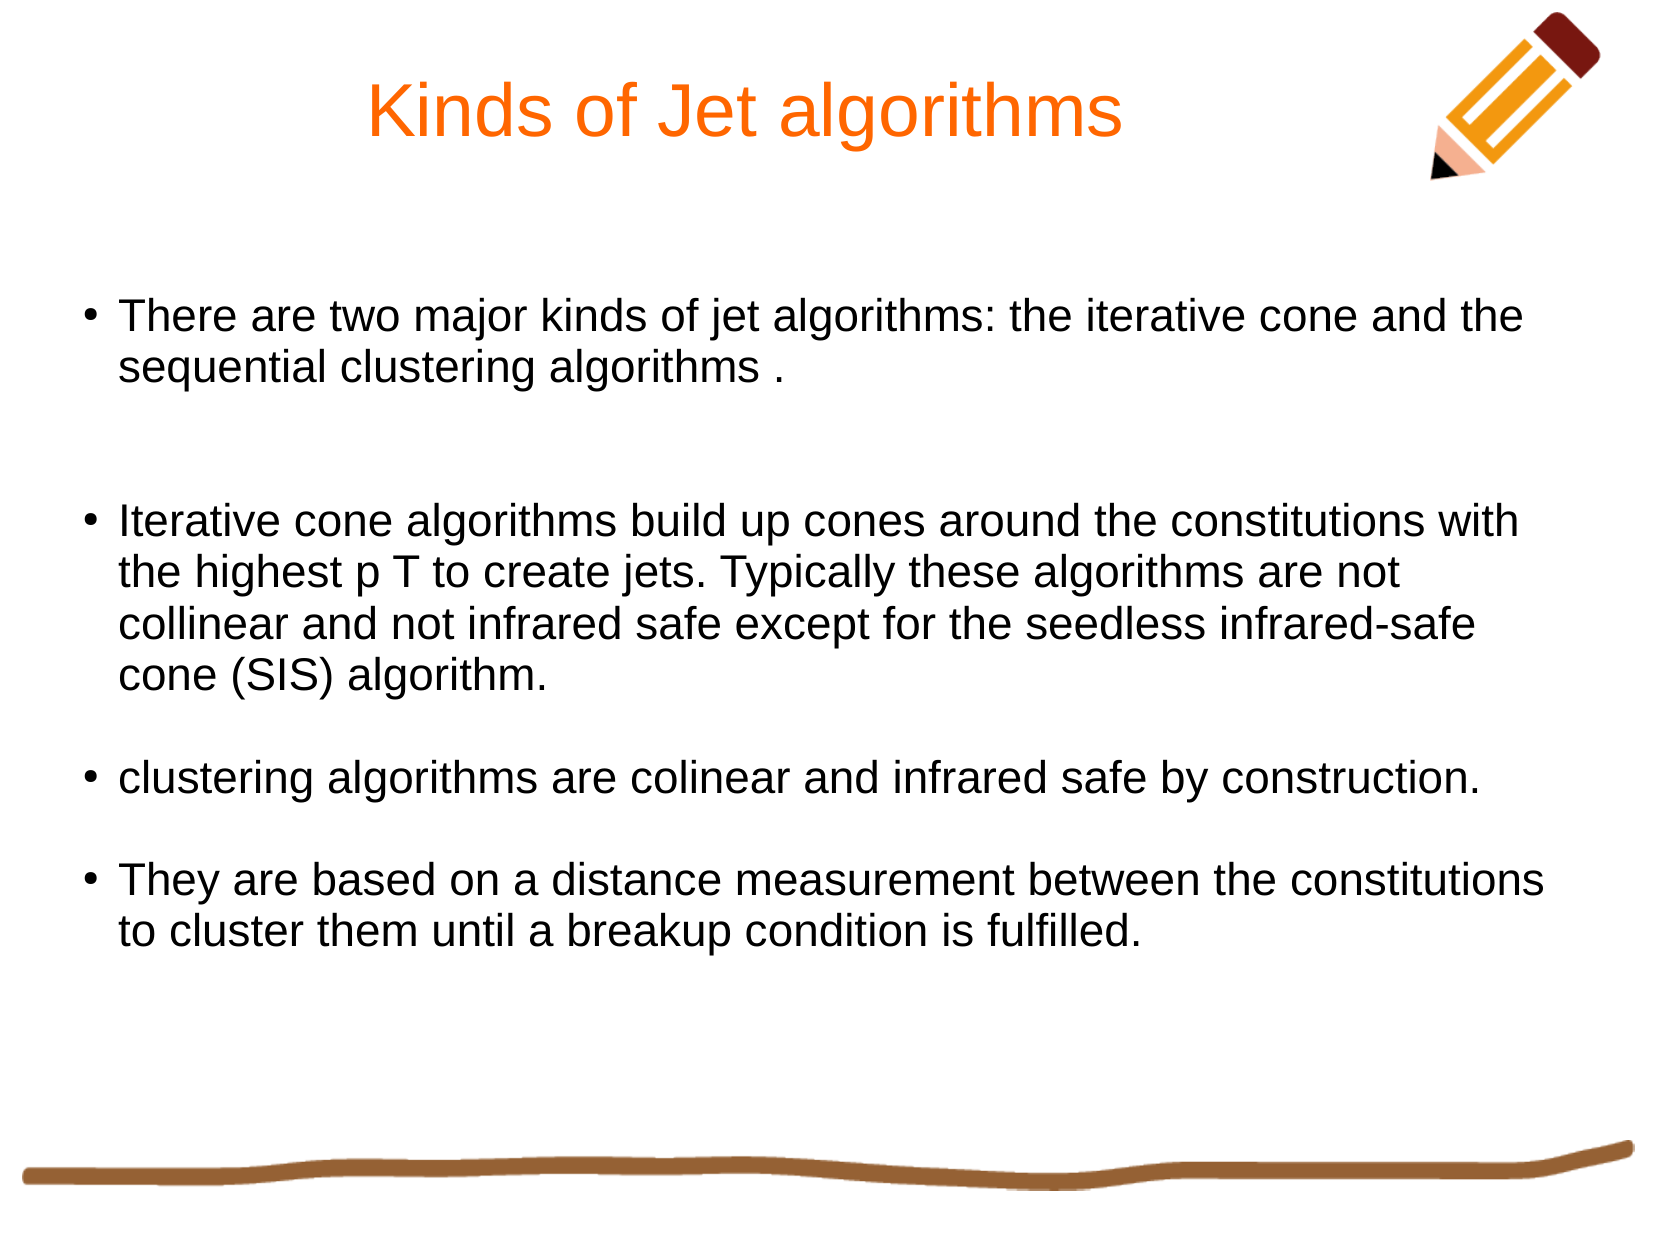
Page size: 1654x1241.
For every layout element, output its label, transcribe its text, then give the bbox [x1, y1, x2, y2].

picture [22, 1140, 1635, 1191]
title Kinds of Jet algorithms [82, 49, 1430, 172]
picture [1430, 12, 1601, 181]
subtitle There are two major kinds of jet algorithms: the iterative cone and the sequential clustering algorithms . Iterative cone algorithms build up cones around the constitutions with the highest p T to create jets. Typically these algorithms are not collinear and not infrared safe except for the seedless infrared-safe cone (SIS) algorithm. clustering algorithms are colinear and infrared safe by construction. They are based on a distance measurement between the constitutions to cluster them until a breakup condition is fulfilled. [82, 290, 1571, 1122]
